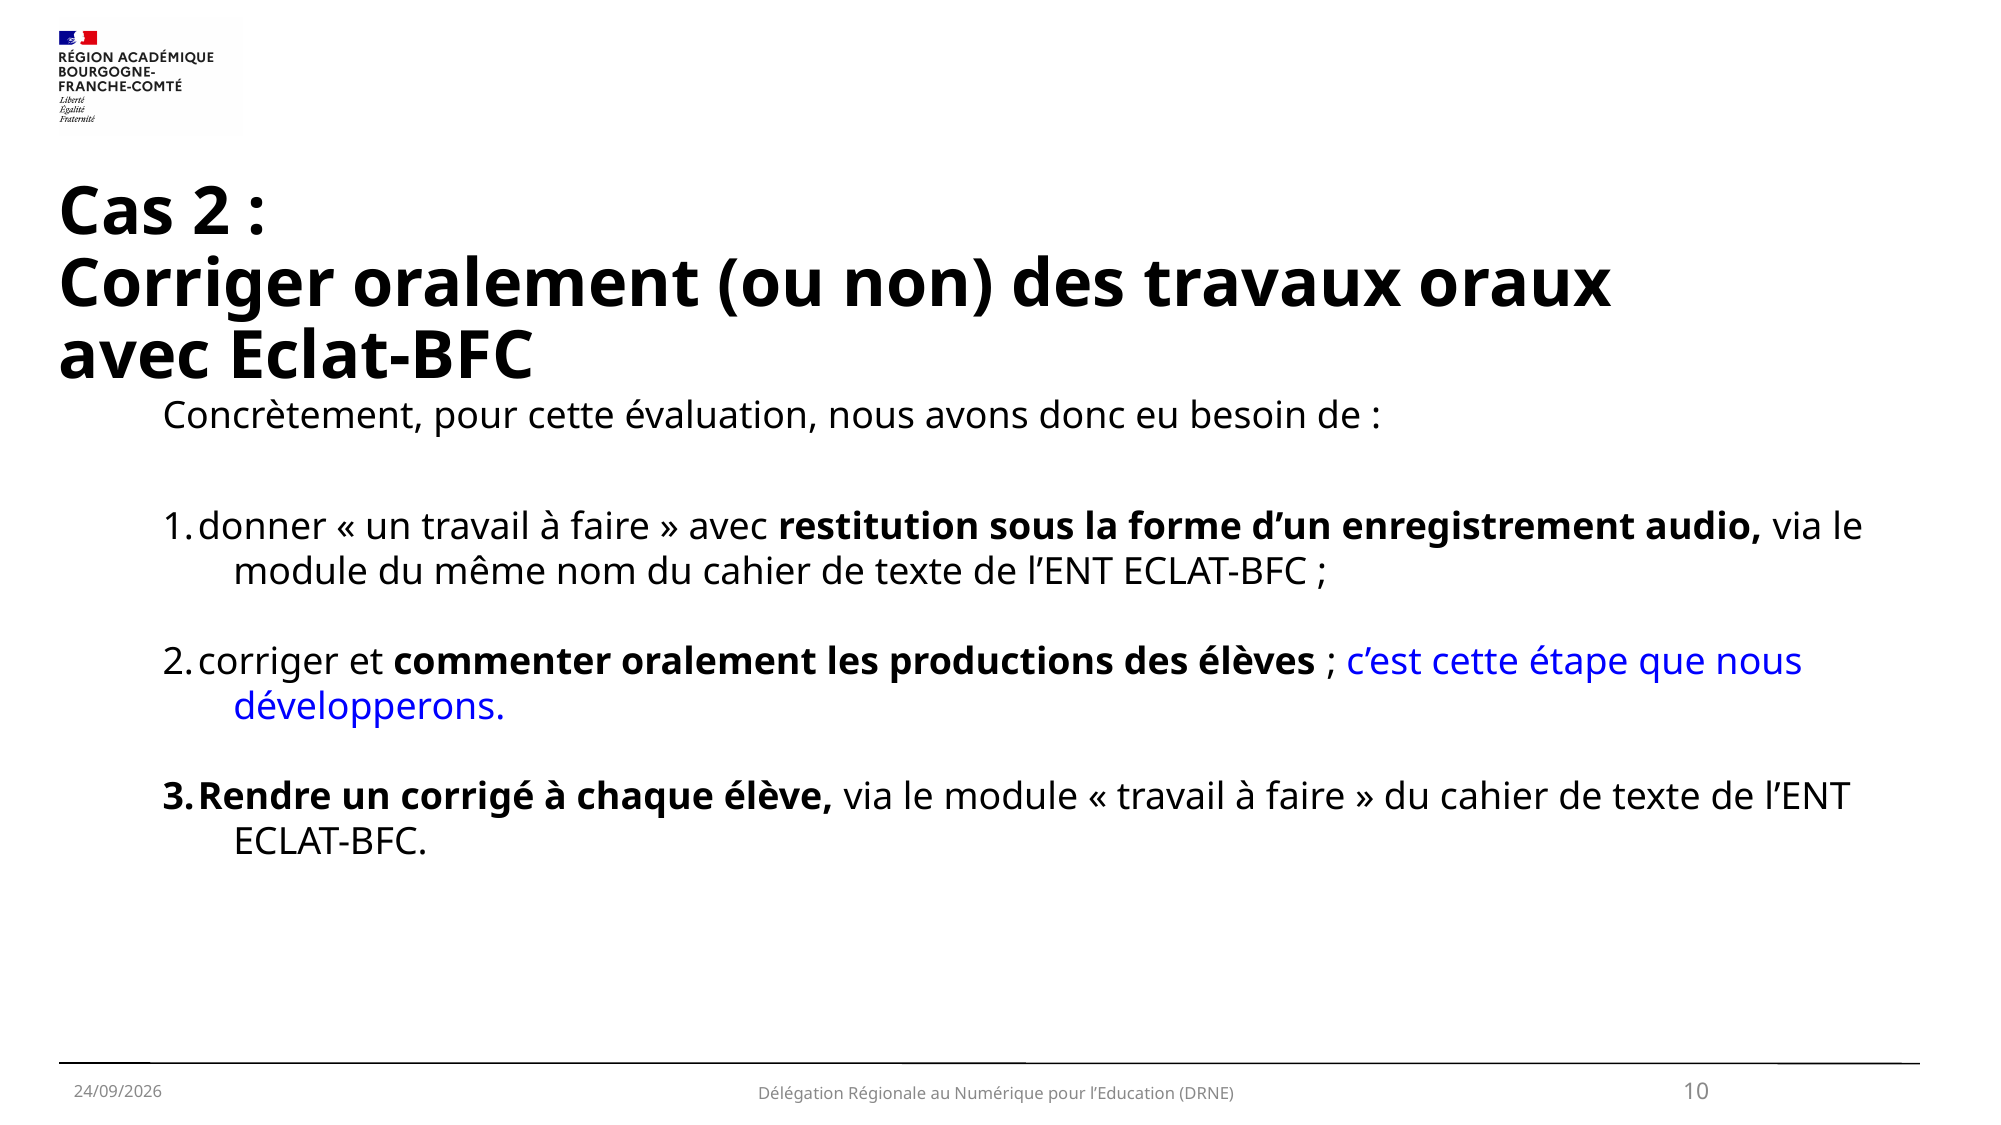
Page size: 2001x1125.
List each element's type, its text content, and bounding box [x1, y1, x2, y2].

text_box Délégation Régionale au Numérique pour l’Education (DRNE) [546, 1063, 1432, 1123]
text_box 10 [1683, 1062, 1919, 1122]
title Cas 2 : Corriger oralement (ou non) des travaux oraux avec Eclat-BFC [59, 177, 1919, 325]
text_box Concrètement, pour cette évaluation, nous avons donc eu besoin de : donner « un travail à faire » avec restitution sous la forme d’un enregistrement audio, via le module du même nom du cahier de texte de l’ENT ECLAT-BFC ; corriger et commenter oralement les productions des élèves ; c’est cette étape que nous développerons. Rendre un corrigé à chaque élève, via le module « travail à faire » du cahier de texte de l’ENT ECLAT-BFC. [148, 384, 1890, 1033]
text_box 29/10/2024 [59, 1062, 295, 1122]
